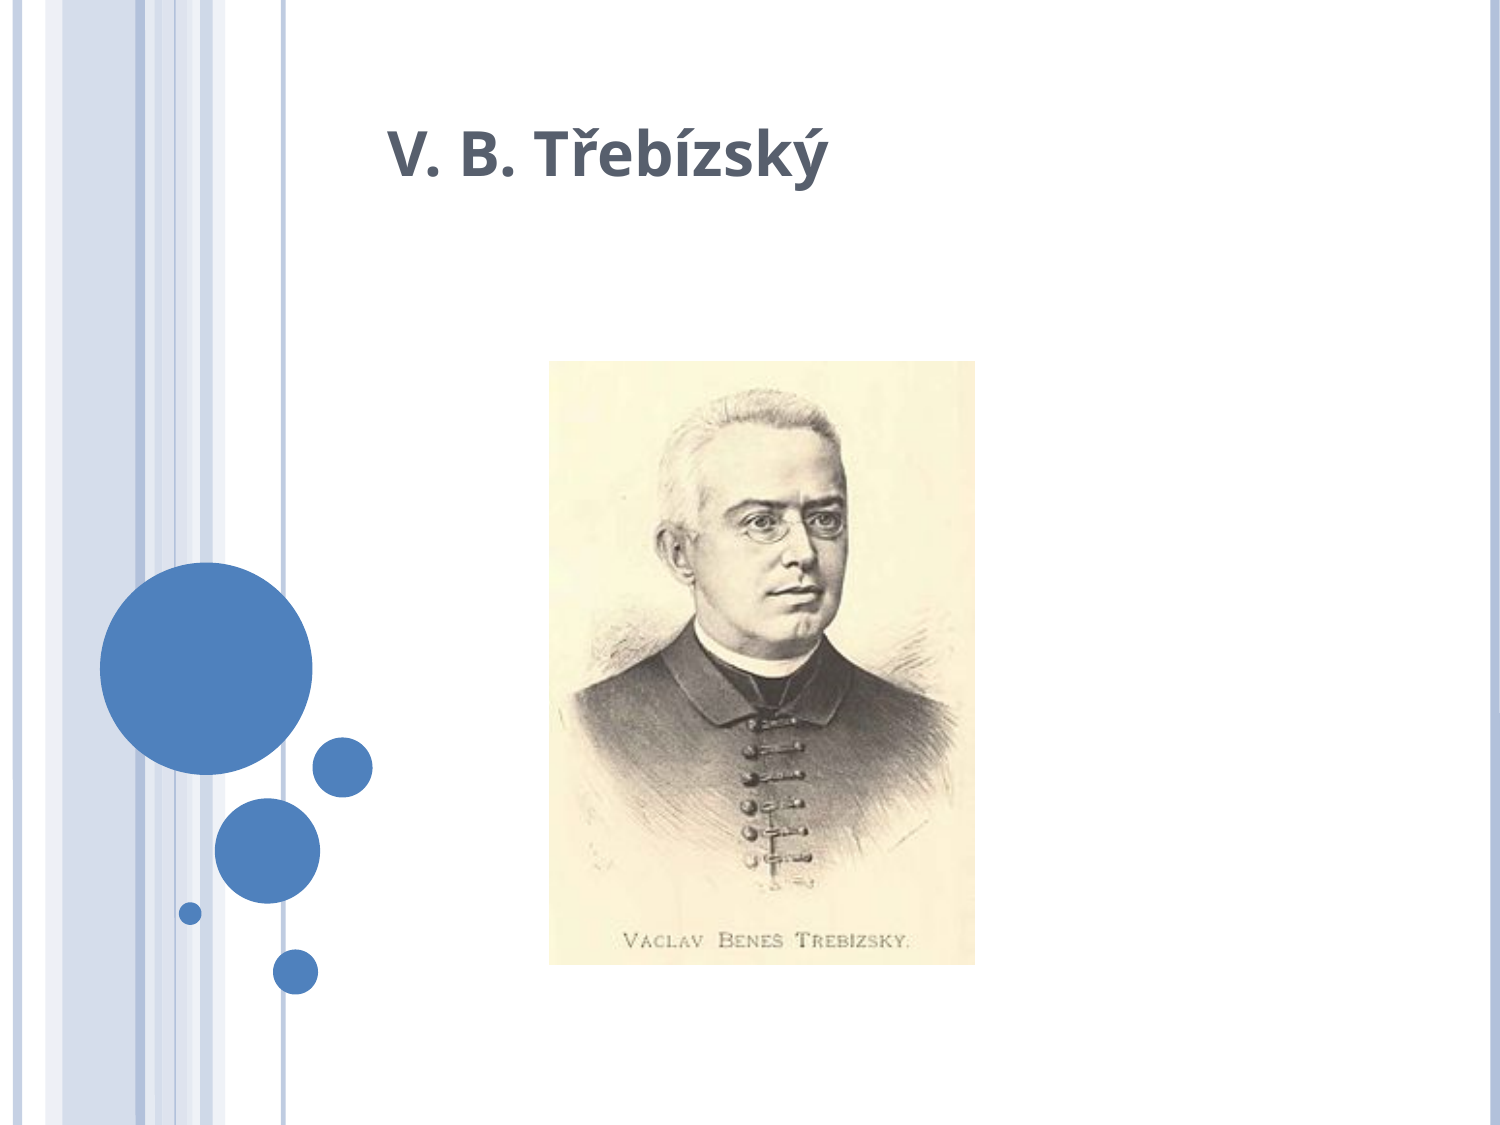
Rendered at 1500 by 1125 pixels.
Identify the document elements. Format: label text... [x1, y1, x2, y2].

picture [549, 361, 975, 965]
title V. B. Třebízský [371, 66, 1385, 197]
